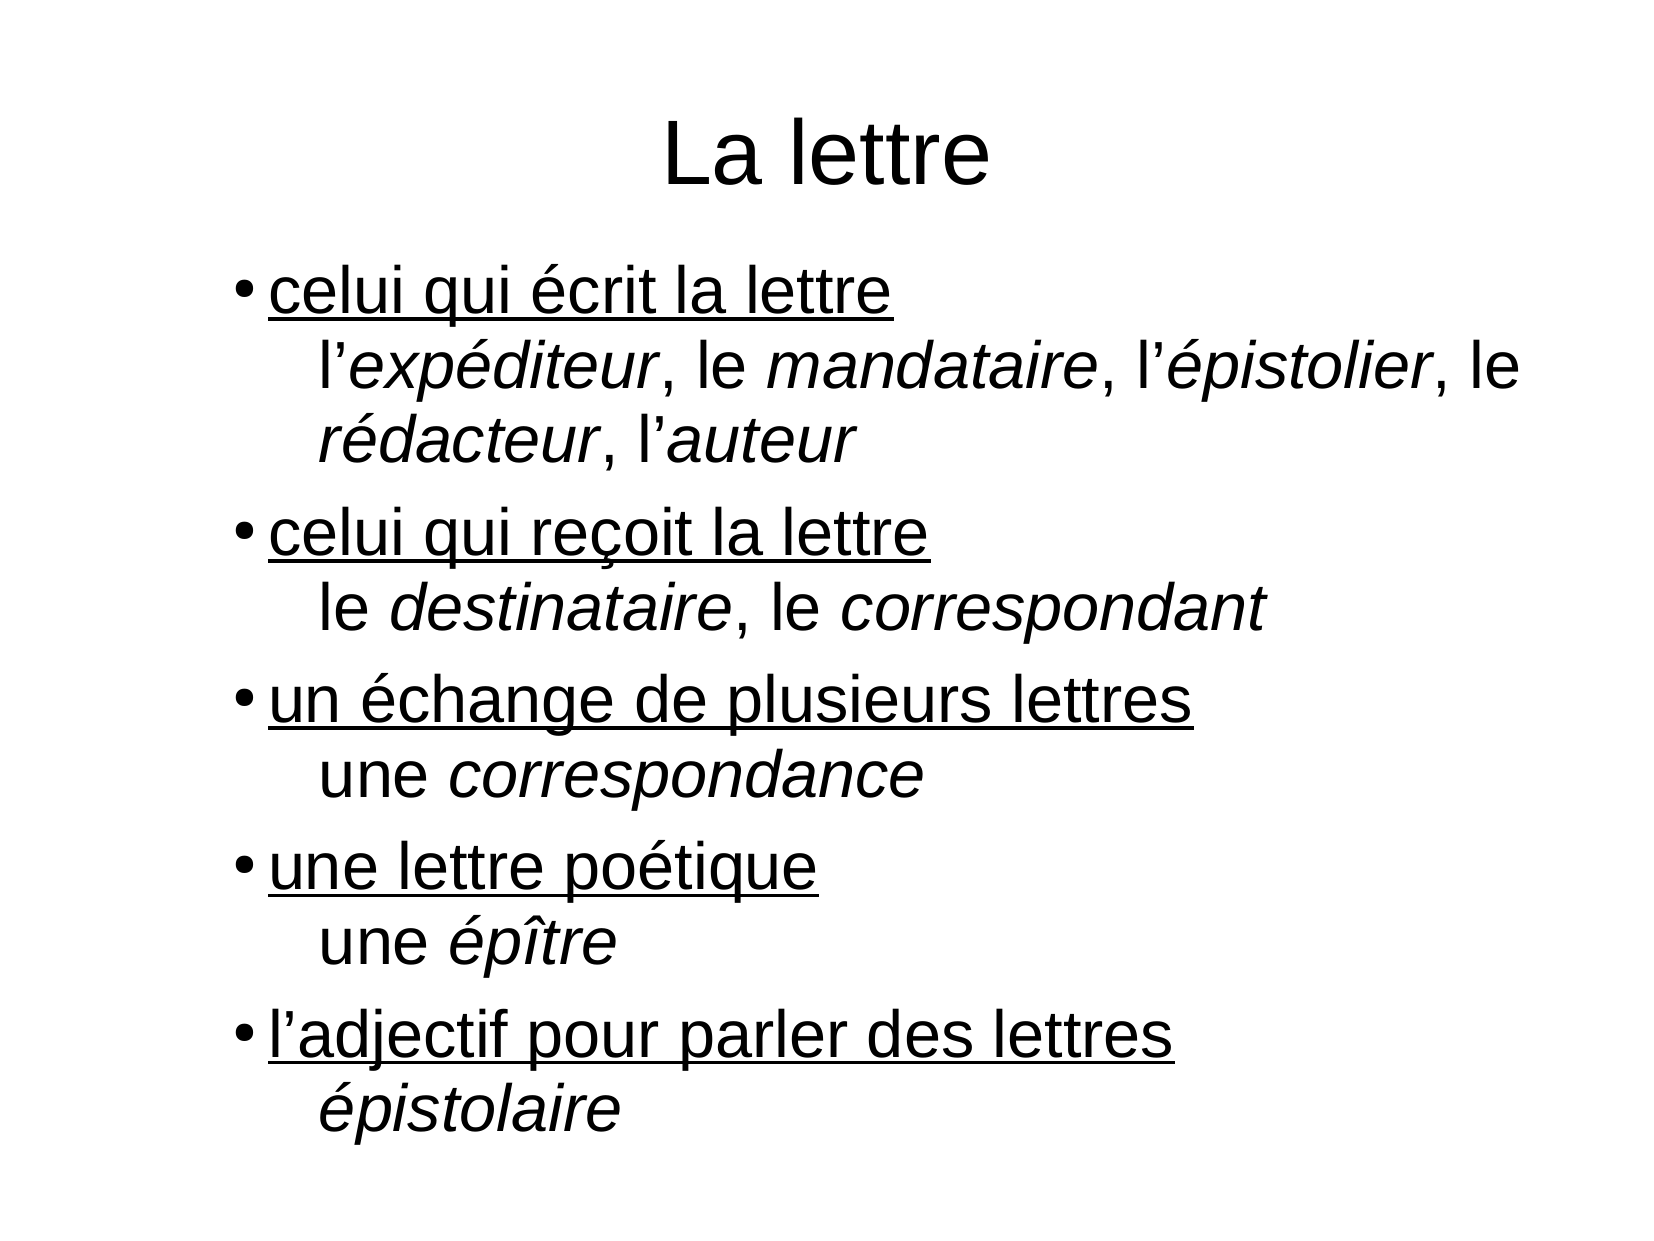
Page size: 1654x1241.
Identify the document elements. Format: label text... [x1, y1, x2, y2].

title La lettre [82, 49, 1571, 252]
subtitle celui qui écrit la lettre l’expéditeur, le mandataire, l’épistolier, le rédacteur, l’auteur celui qui reçoit la lettre le destinataire, le correspondant un échange de plusieurs lettres une correspondance une lettre poétique une épître l’adjectif pour parler des lettres épistolaire [82, 252, 1571, 1147]
